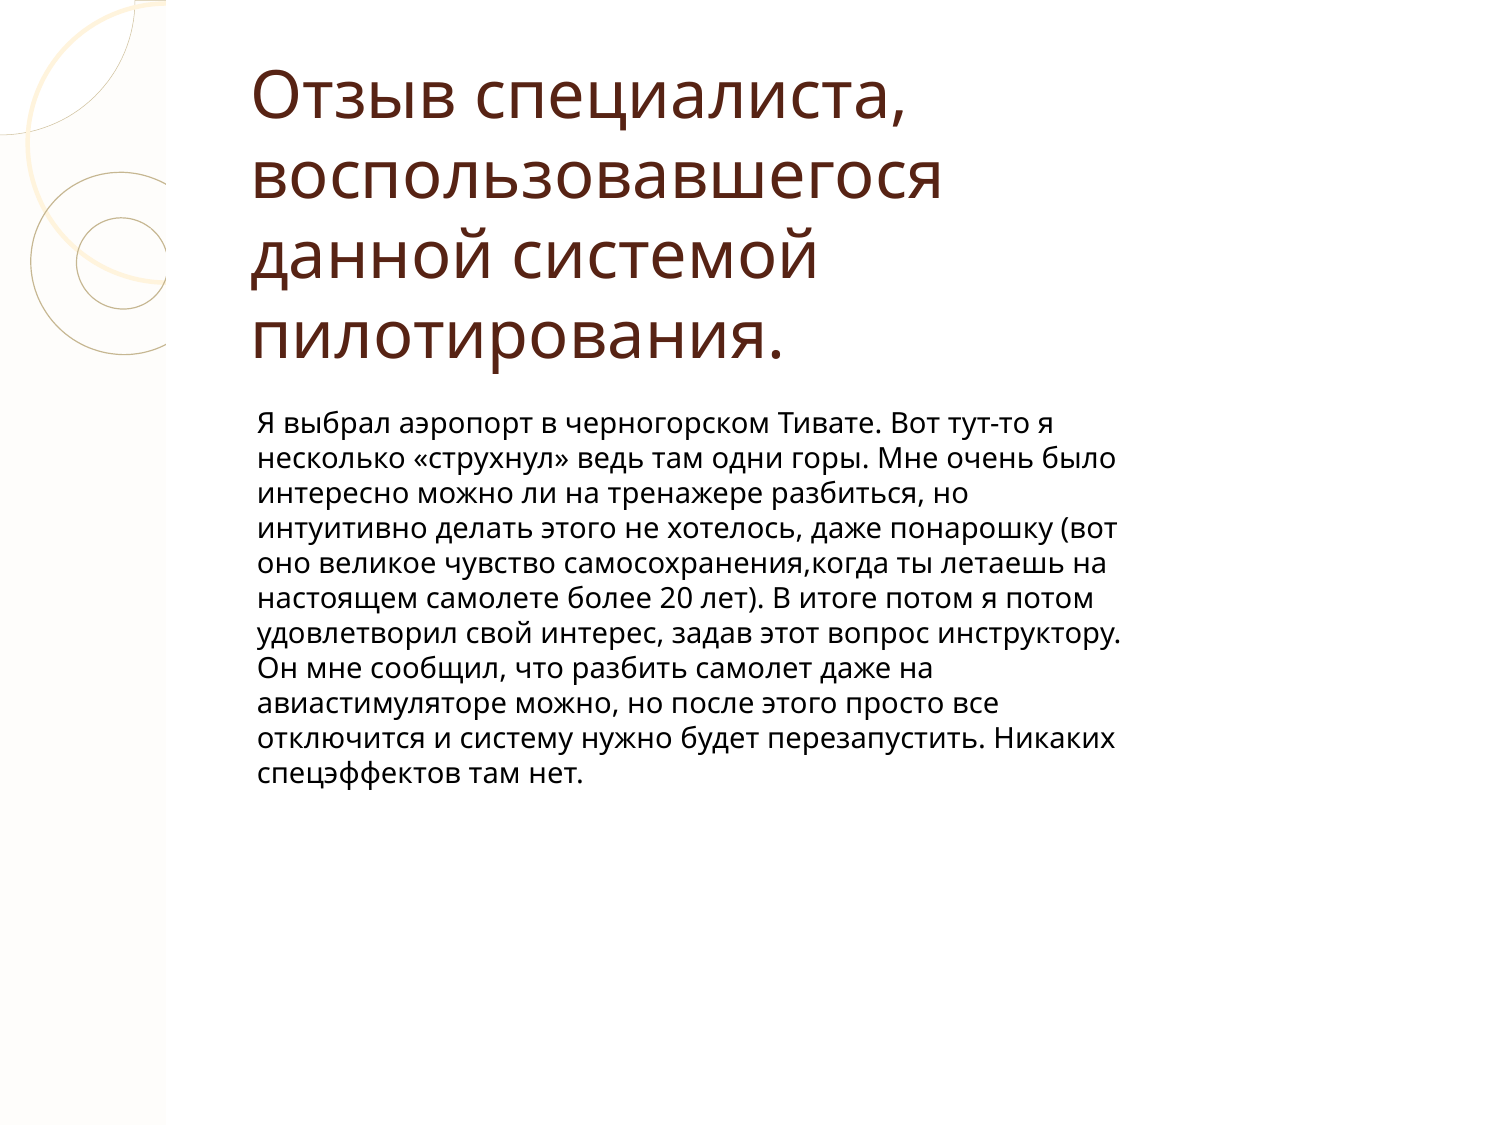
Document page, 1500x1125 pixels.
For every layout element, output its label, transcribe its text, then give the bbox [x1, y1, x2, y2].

subtitle Я выбрал аэропорт в черногорском Тивате. Вот тут-то я несколько «струхнул» ведь там одни горы. Мне очень было интересно можно ли на тренажере разбиться, но интуитивно делать этого не хотелось, даже понарошку (вот оно великое чувство самосохранения,когда ты летаешь на настоящем самолете более 20 лет). В итоге потом я потом удовлетворил свой интерес, задав этот вопрос инструктору. Он мне сообщил, что разбить самолет даже на авиастимуляторе можно, но после этого просто все отключится и систему нужно будет перезапустить. Никаких спецэффектов там нет. [242, 397, 1140, 764]
title Отзыв специалиста, воспользовавшегося данной системой пилотирования. [235, 45, 1176, 315]
